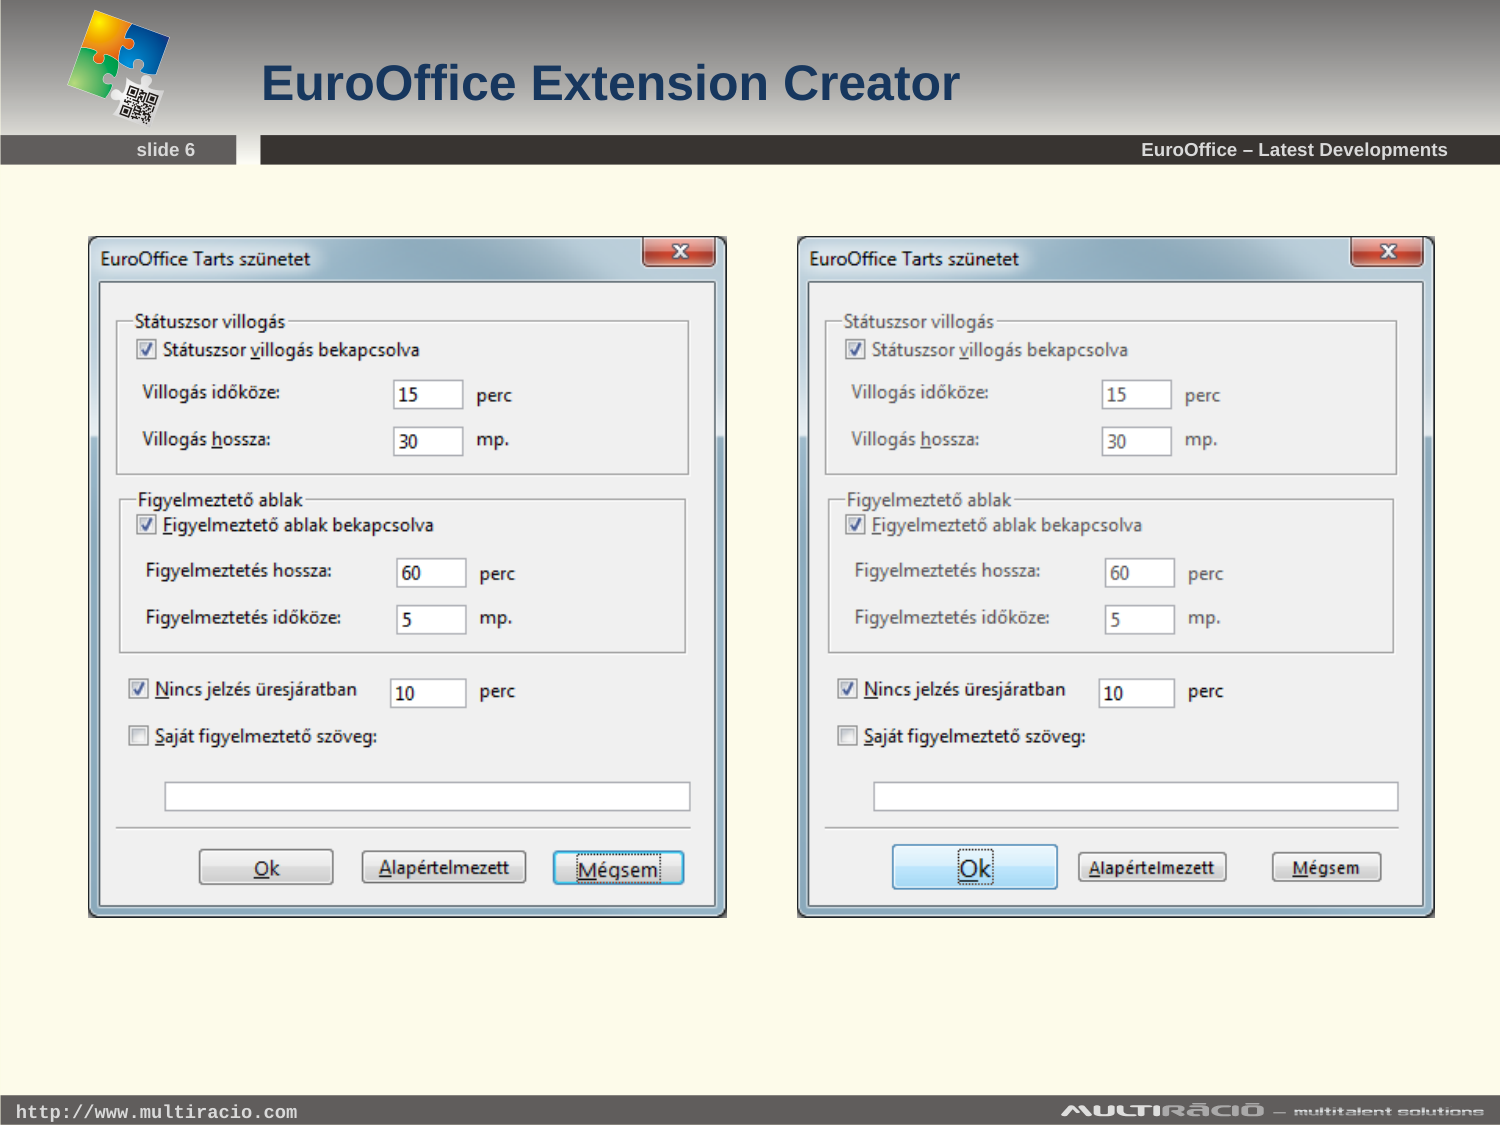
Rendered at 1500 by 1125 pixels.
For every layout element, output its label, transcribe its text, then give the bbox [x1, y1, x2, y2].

text_box EuroOffice – Latest Developments [304, 137, 1468, 161]
text_box slide <number> [58, 137, 211, 161]
picture [0, 0, 1500, 1125]
title EuroOffice Extension Creator [246, 35, 1397, 111]
